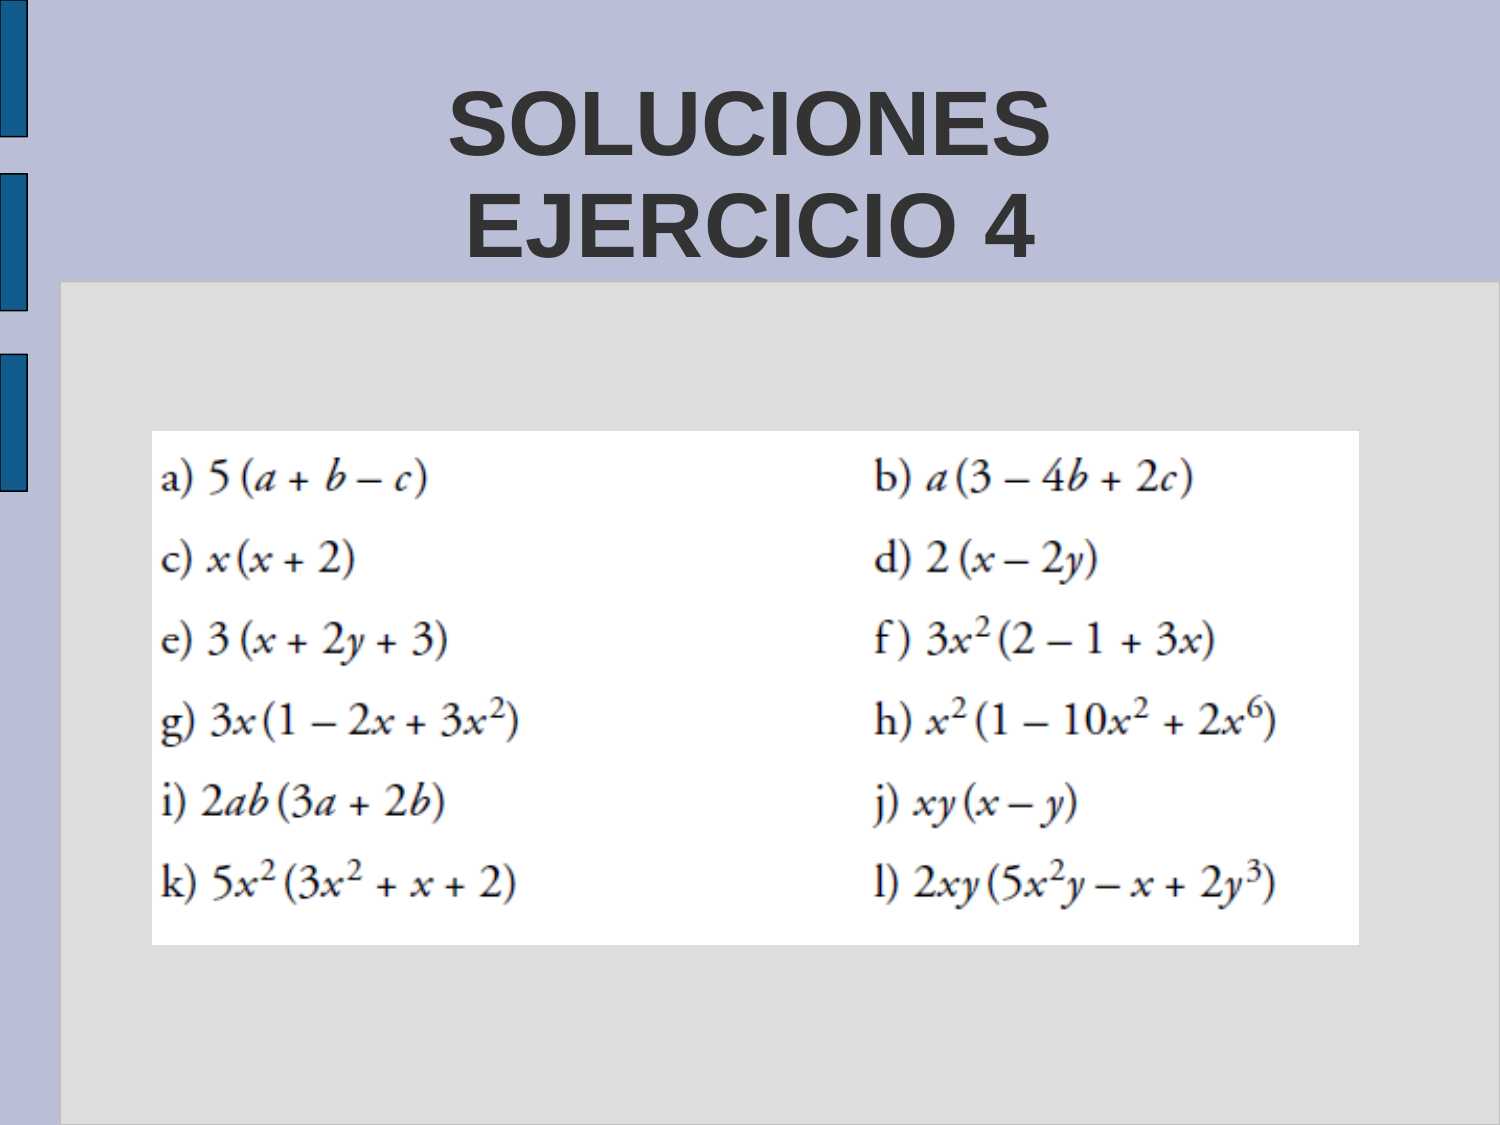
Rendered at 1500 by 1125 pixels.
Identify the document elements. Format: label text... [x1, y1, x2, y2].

title SOLUCIONES EJERCICIO 4 [110, 73, 1391, 279]
picture [152, 431, 1359, 945]
